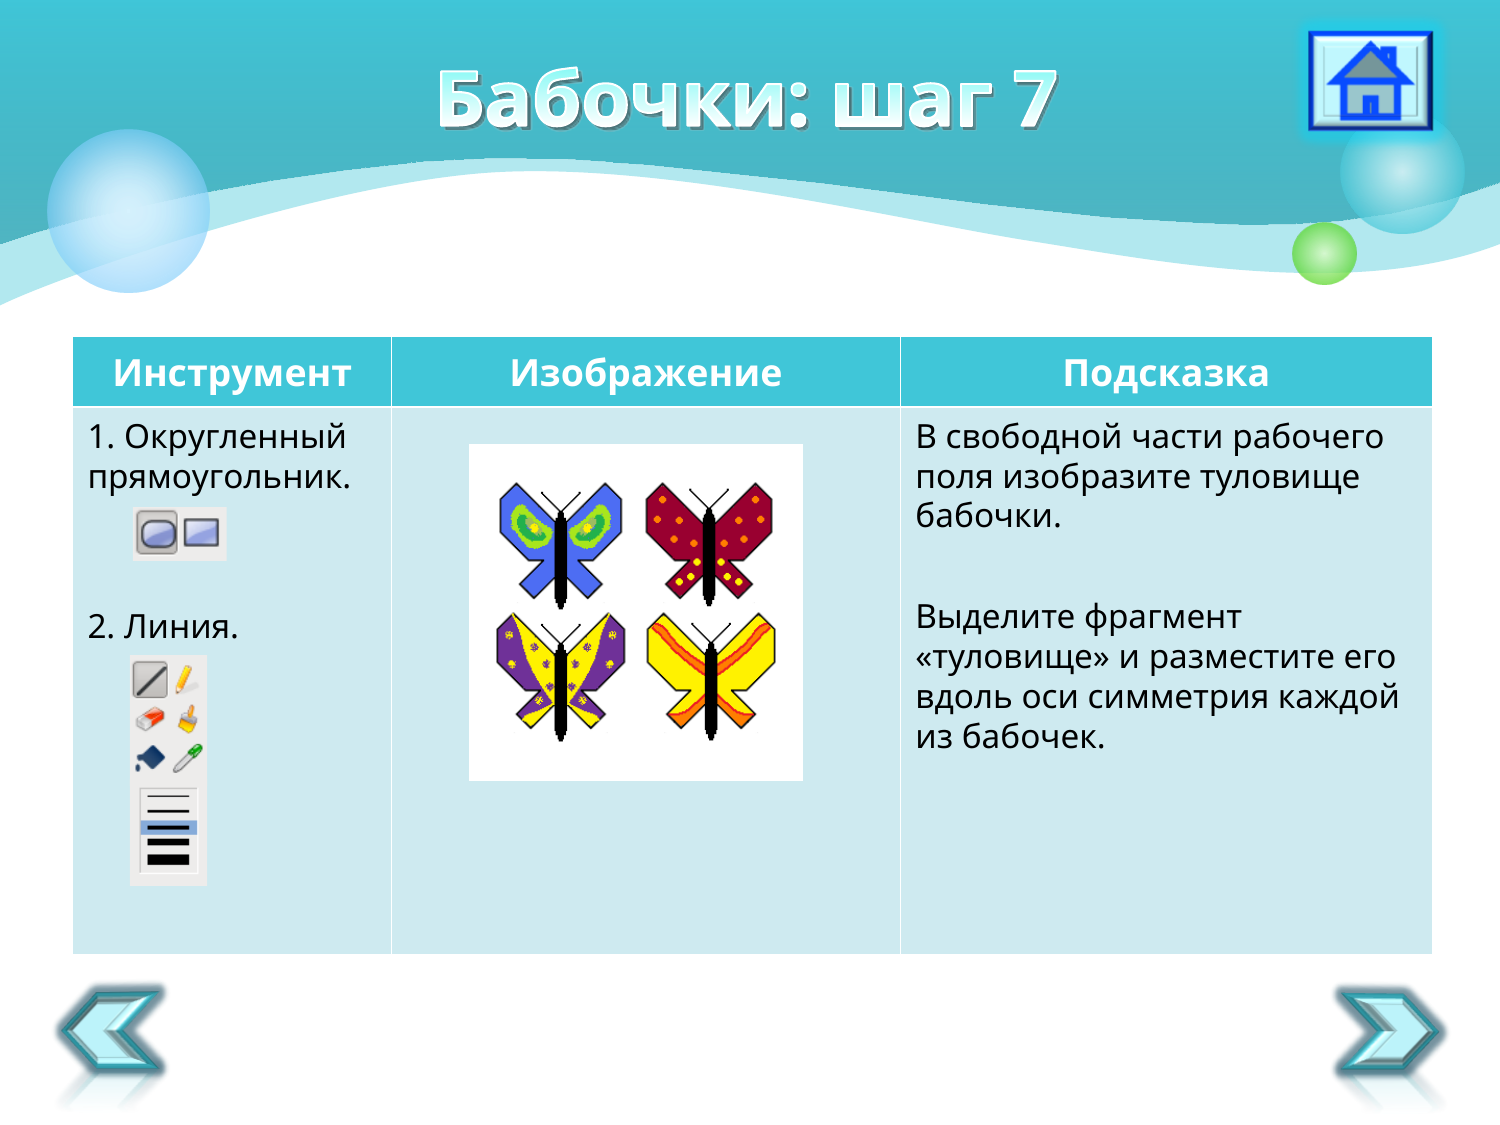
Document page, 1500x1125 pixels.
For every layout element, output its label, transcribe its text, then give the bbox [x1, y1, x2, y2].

text_box Бабочки: шаг 7 [487, 83, 527, 127]
table_header Изображение [392, 337, 900, 406]
table_cell 1. Округленный прямоугольник. 2. Линия. [73, 408, 391, 954]
table_cell В свободной части рабочего поля изобразите туловище бабочки. Выделите фрагмент «туловище» и разместите его вдоль оси симметрия каждой из бабочек. [901, 408, 1432, 954]
text_box Бабочки: шаг 7 [836, 84, 901, 126]
text_box Бабочки: шаг 7 [960, 84, 991, 126]
picture [43, 972, 179, 1125]
text_box Бабочки: шаг 7 [535, 67, 578, 127]
text_box Бабочки: шаг 7 [687, 84, 731, 126]
picture [1284, 6, 1466, 286]
text_box Бабочки: шаг 7 [584, 83, 627, 127]
table_header Подсказка [901, 337, 1432, 406]
text_box Бабочки: шаг 7 [441, 71, 481, 126]
picture [1321, 974, 1459, 1125]
text_box Бабочки: шаг 7 [1014, 71, 1056, 126]
table_header Инструмент [73, 337, 391, 406]
text_box Бабочки: шаг 7 [910, 83, 949, 127]
picture [46, 128, 211, 294]
picture [469, 444, 803, 781]
picture [129, 655, 208, 886]
picture [132, 507, 227, 561]
table_cell [392, 408, 900, 954]
text_box Бабочки: шаг 7 [634, 84, 676, 126]
text_box Бабочки: шаг 7 [736, 84, 782, 126]
